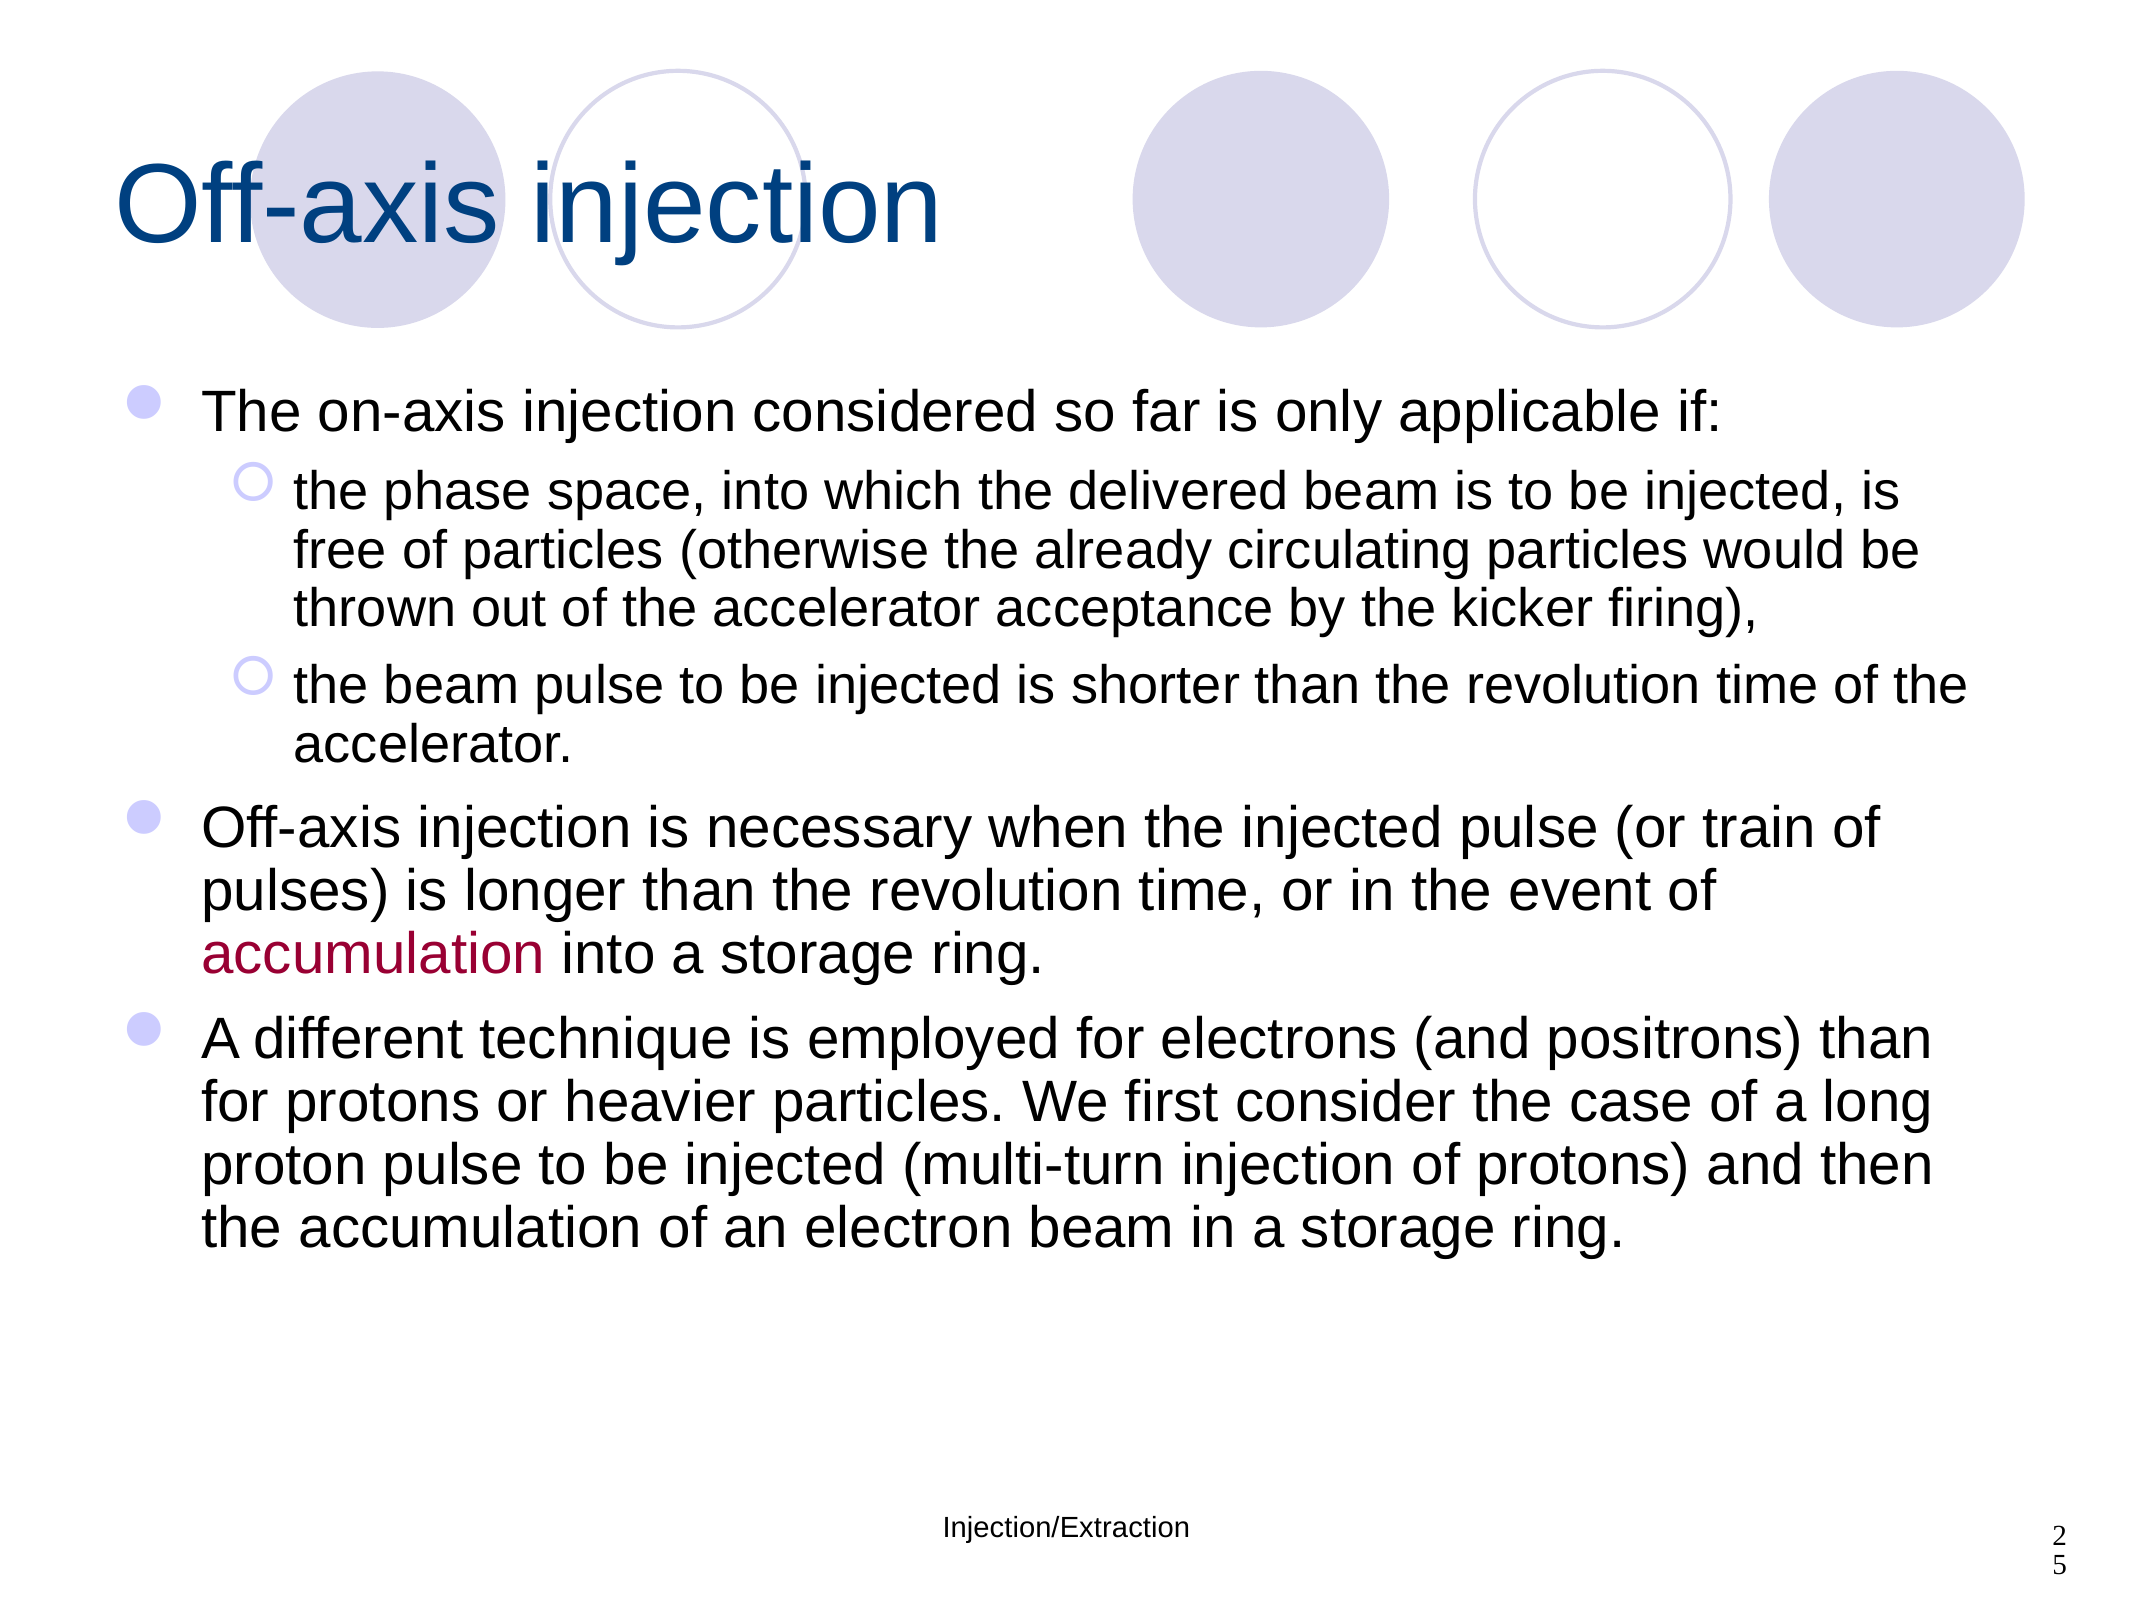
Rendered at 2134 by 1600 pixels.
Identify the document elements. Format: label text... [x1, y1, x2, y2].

title Off-axis injection [106, 21, 2028, 372]
list The on-axis injection considered so far is only applicable if: the phase space, into which the delivered beam is to be injected, is free of particles (otherwise the already circulating particles would be thrown out of the accelerator acceptance by the kicker firing), the beam pulse to be injected is shorter than the revolution time of the accelerator. Off-axis injection is necessary when the injected pulse (or train of pulses) is longer than the revolution time, or in the event of accumulation into a storage ring. A different technique is employed for electrons (and positrons) than for protons or heavier particles. We first consider the case of a long proton pulse to be injected (multi-turn injection of protons) and then the accumulation of an electron beam in a storage ring. [106, 372, 2028, 1600]
